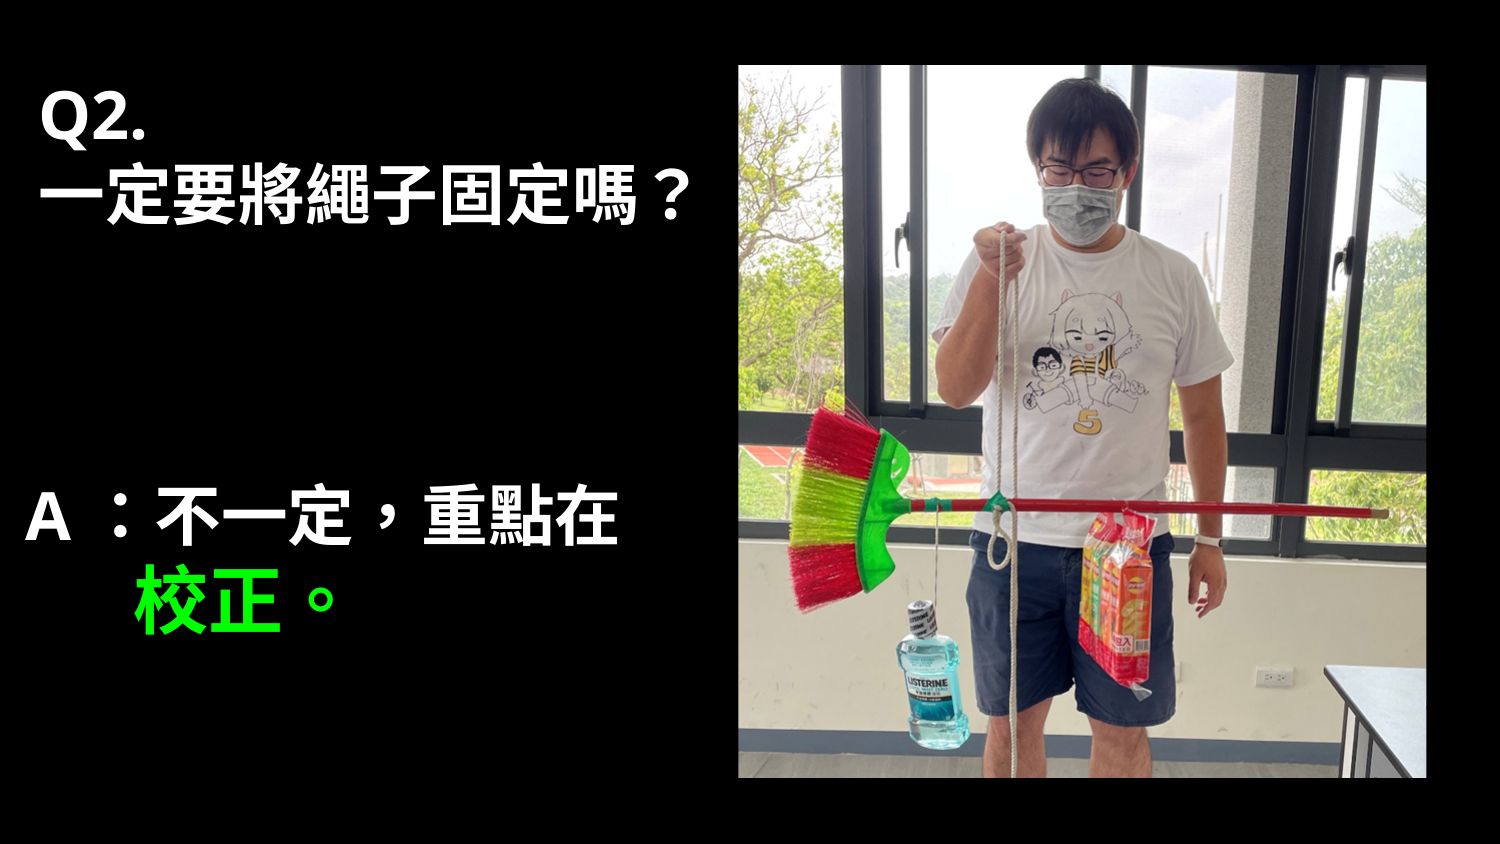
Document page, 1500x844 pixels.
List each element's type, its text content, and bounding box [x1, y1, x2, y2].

text_box Q2. 一定要將繩子固定嗎？ [23, 65, 705, 262]
text_box A：不一定，重點在 校正。 [10, 466, 731, 673]
picture [738, 65, 1427, 778]
